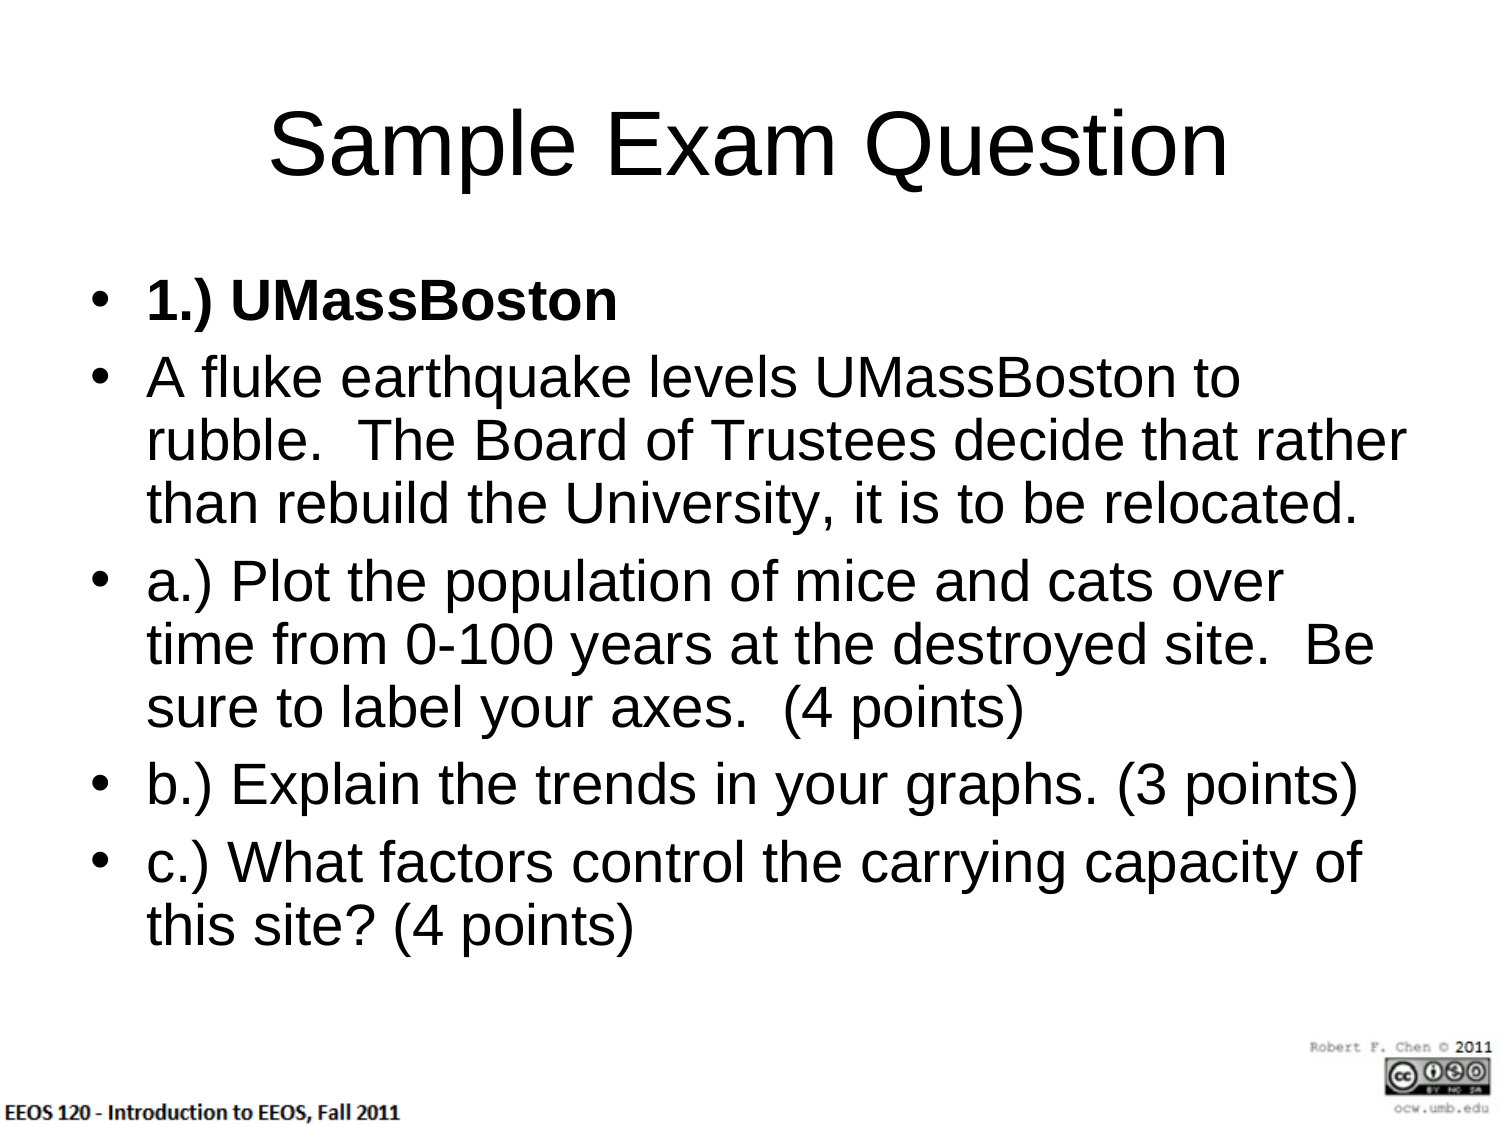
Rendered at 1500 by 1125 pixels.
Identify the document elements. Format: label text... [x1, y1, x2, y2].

picture [0, 1094, 405, 1125]
list 1.) UMassBoston A fluke earthquake levels UMassBoston to rubble. The Board of Trustees decide that rather than rebuild the University, it is to be relocated. a.) Plot the population of mice and cats over time from 0-100 years at the destroyed site. Be sure to label your axes. (4 points) b.) Explain the trends in your graphs. (3 points) c.) What factors control the carrying capacity of this site? (4 points) [75, 262, 1426, 1006]
picture [1304, 1034, 1500, 1125]
title Sample Exam Question [75, 45, 1426, 233]
